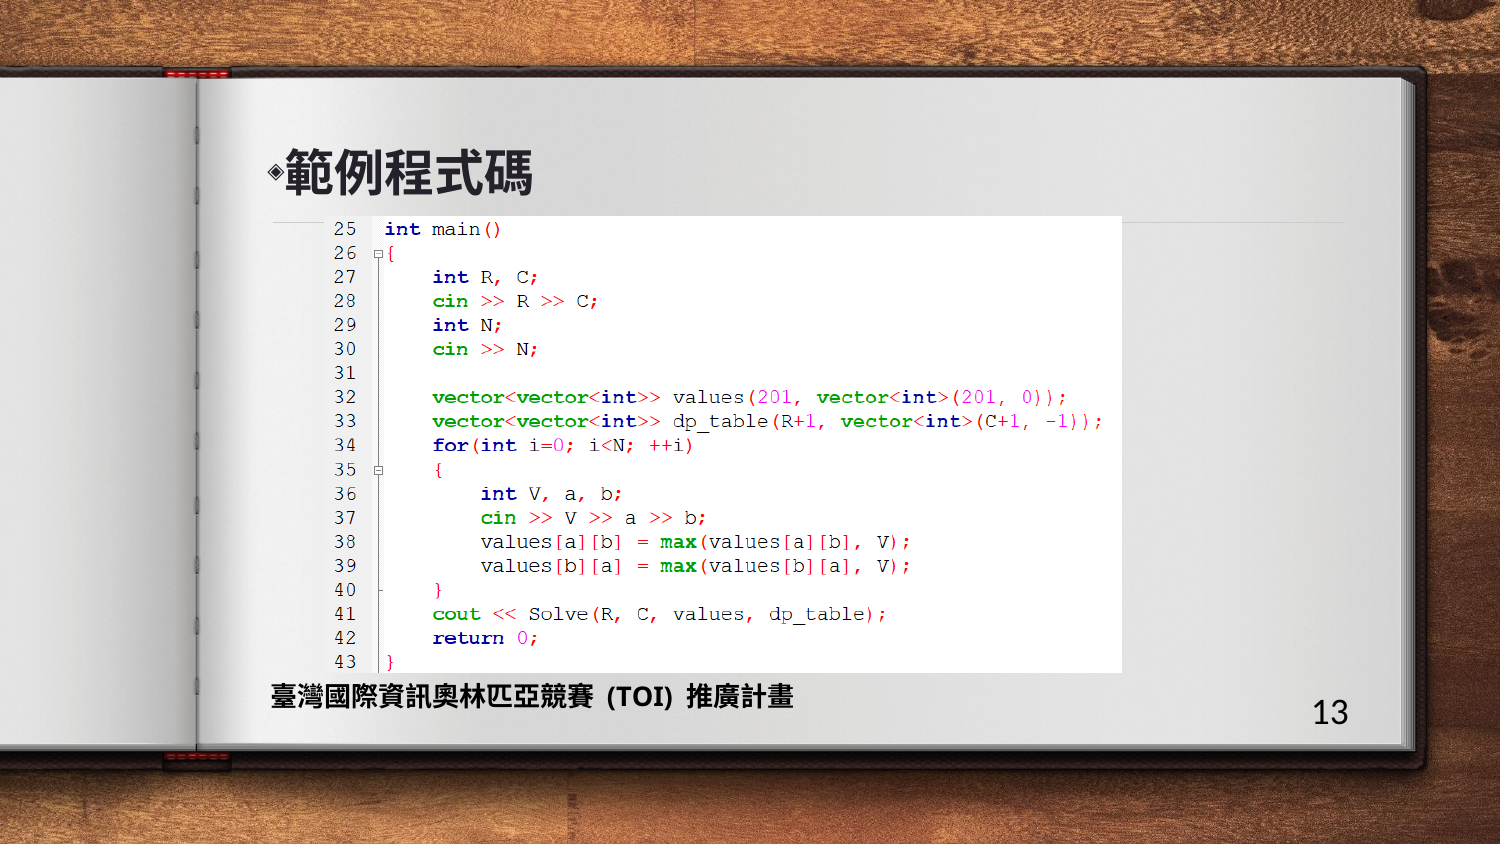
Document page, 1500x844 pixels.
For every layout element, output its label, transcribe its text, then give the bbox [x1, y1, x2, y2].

picture [324, 216, 1122, 673]
list 範例程式碼 [252, 126, 1194, 226]
text_box [1295, 672, 1386, 737]
